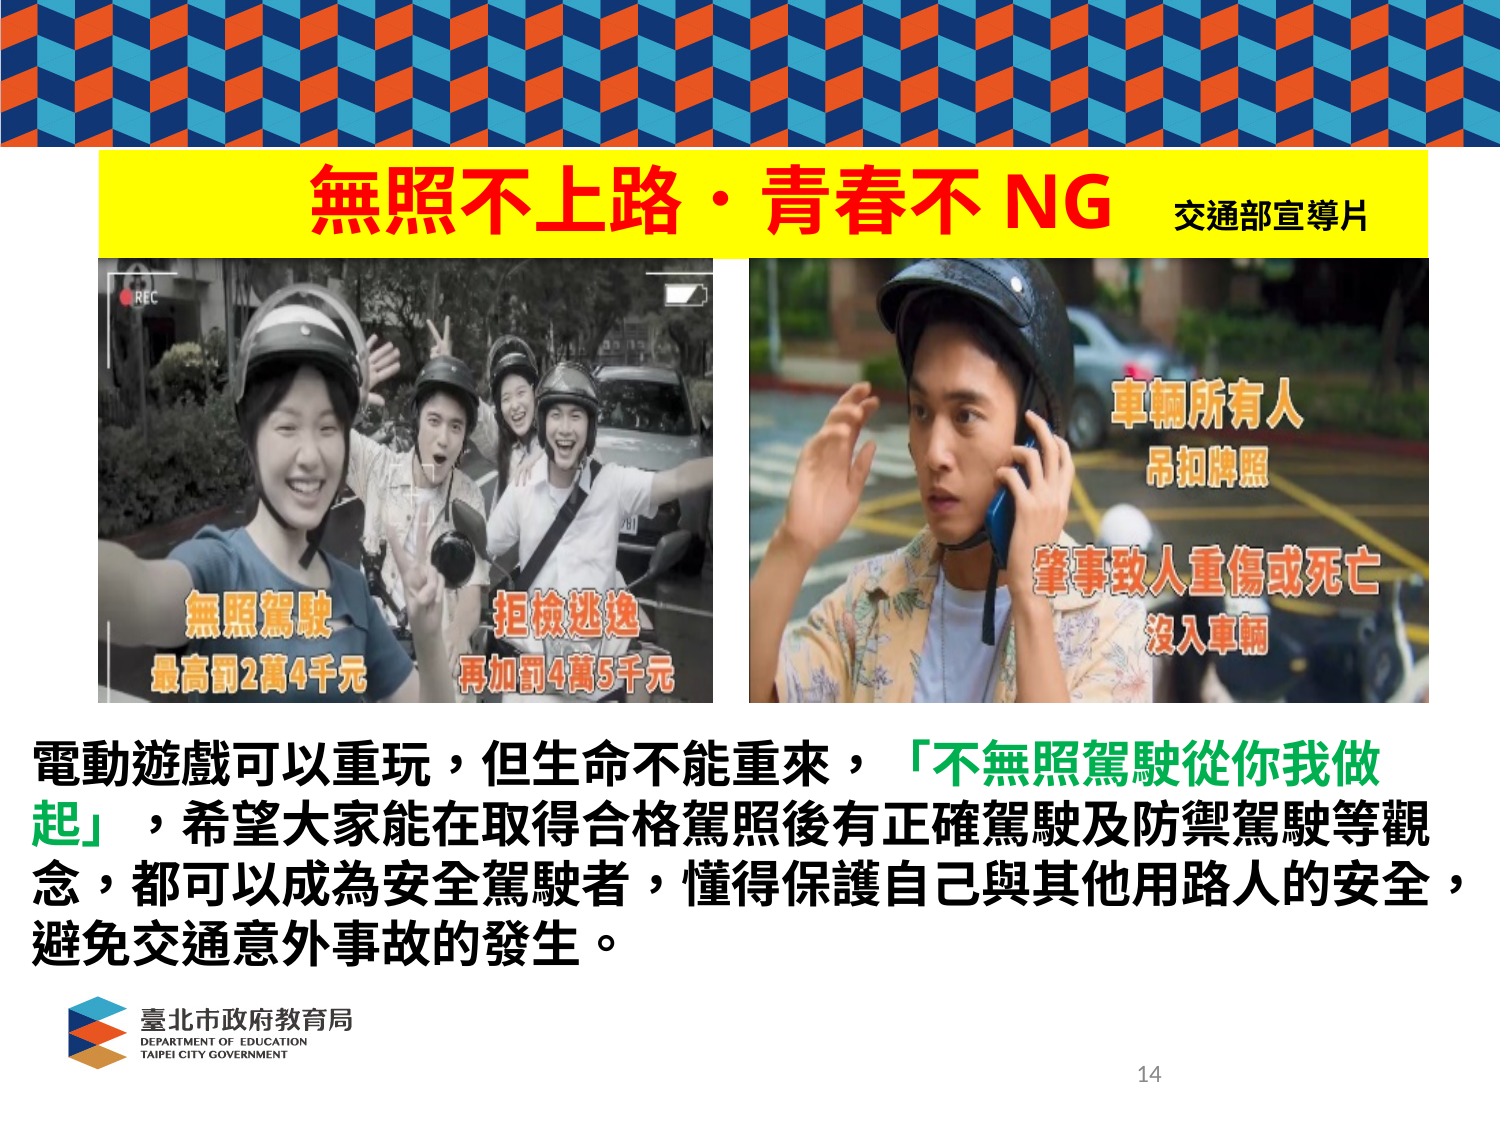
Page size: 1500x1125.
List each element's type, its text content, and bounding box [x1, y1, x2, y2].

picture [98, 258, 713, 703]
text_box 電動遊戲可以重玩，但生命不能重來，「不無照駕駛從你我做起」，希望大家能在取得合格駕照後有正確駕駛及防禦駕駛等觀念，都可以成為安全駕駛者，懂得保護自己與其他用路人的安全，避免交通意外事故的發生。 [16, 725, 1499, 983]
title 無照不上路．青春不NG 交通部宣導片 [98, 150, 1429, 259]
text_box 14 [1121, 1042, 1459, 1103]
picture [749, 258, 1429, 703]
